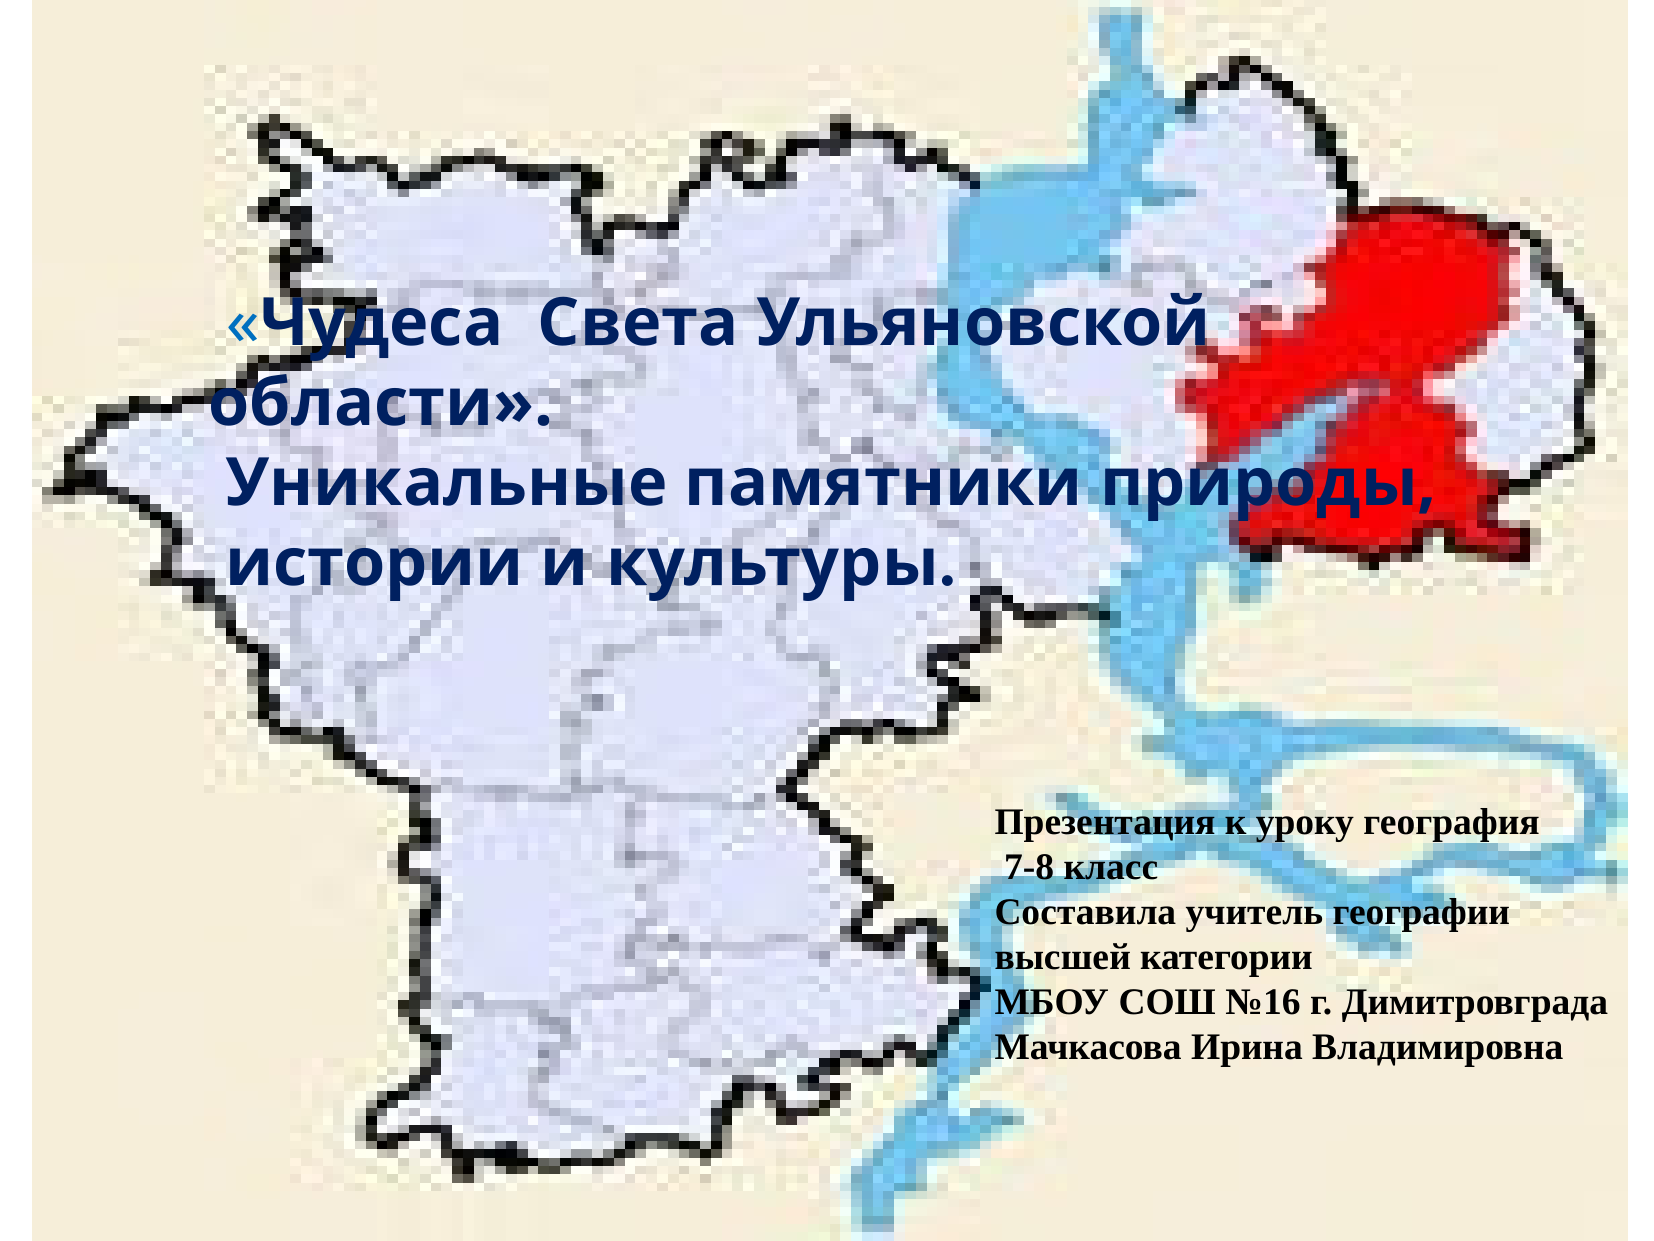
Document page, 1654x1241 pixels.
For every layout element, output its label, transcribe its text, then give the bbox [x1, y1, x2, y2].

text_box Презентация к уроку география 7-8 класс Составила учитель географии высшей категории МБОУ СОШ №16 г. Димитровграда Мачкасова Ирина Владимировна [979, 789, 1644, 1075]
text_box «Чудеса Света Ульяновской области». Уникальные памятники природы, истории и культуры. [193, 271, 1460, 607]
picture [32, 0, 1628, 1241]
